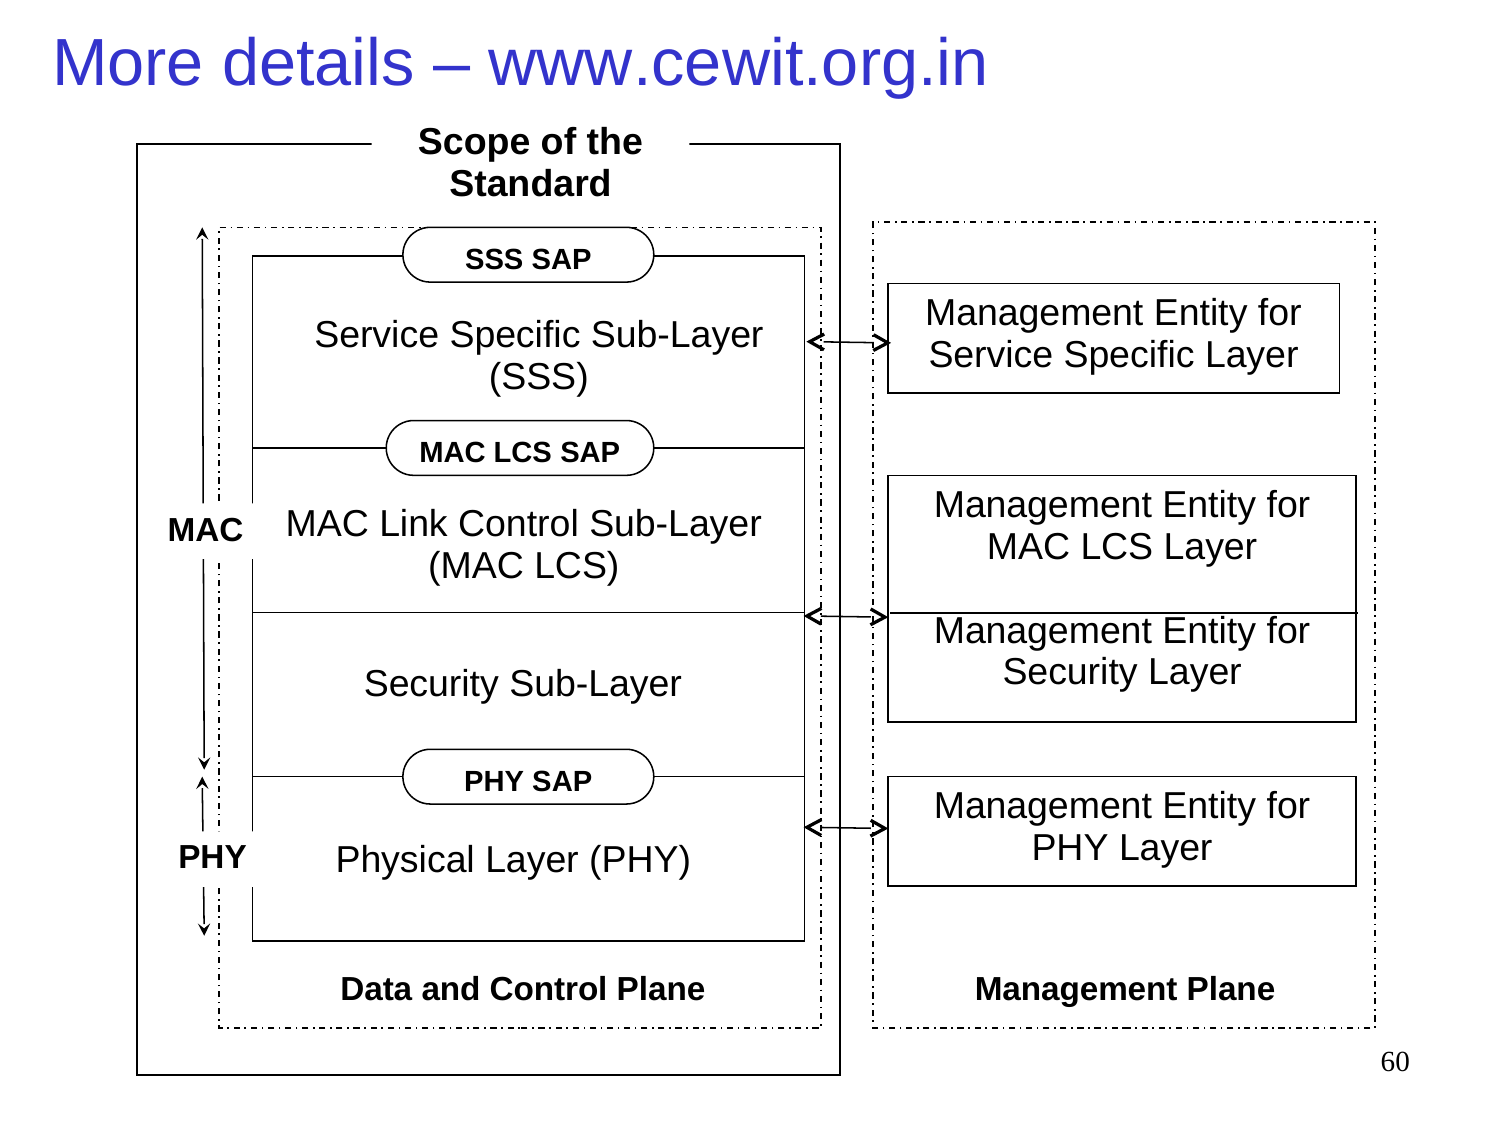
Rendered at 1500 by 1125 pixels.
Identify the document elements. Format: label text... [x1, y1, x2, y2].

text_box SSS SAP [402, 227, 654, 283]
text_box Management Entity for Service Specific Layer [888, 283, 1340, 394]
text_box PHY [154, 831, 272, 887]
text_box MAC [146, 503, 265, 559]
text_box [873, 613, 879, 621]
text_box MAC Link Control Sub-Layer (MAC LCS) [270, 494, 777, 595]
text_box Security Sub-Layer [348, 654, 697, 713]
text_box Physical Layer (PHY) [320, 830, 707, 889]
text_box Scope of the Standard [371, 113, 690, 223]
text_box [873, 221, 1375, 1028]
text_box MAC LCS SAP [386, 420, 654, 476]
text_box [137, 143, 840, 1075]
text_box Data and Control Plane [321, 963, 725, 1018]
text_box [873, 337, 883, 348]
text_box PHY SAP [402, 749, 654, 805]
text_box Management Plane [940, 963, 1311, 1018]
title More details – www.cewit.org.in [37, 12, 1313, 113]
text_box Management Entity for MAC LCS Layer Management Entity for Security Layer [888, 475, 1357, 722]
text_box Service Specific Sub-Layer (SSS) [299, 305, 779, 406]
text_box [873, 825, 880, 832]
text_box Management Entity for PHY Layer [888, 776, 1357, 887]
